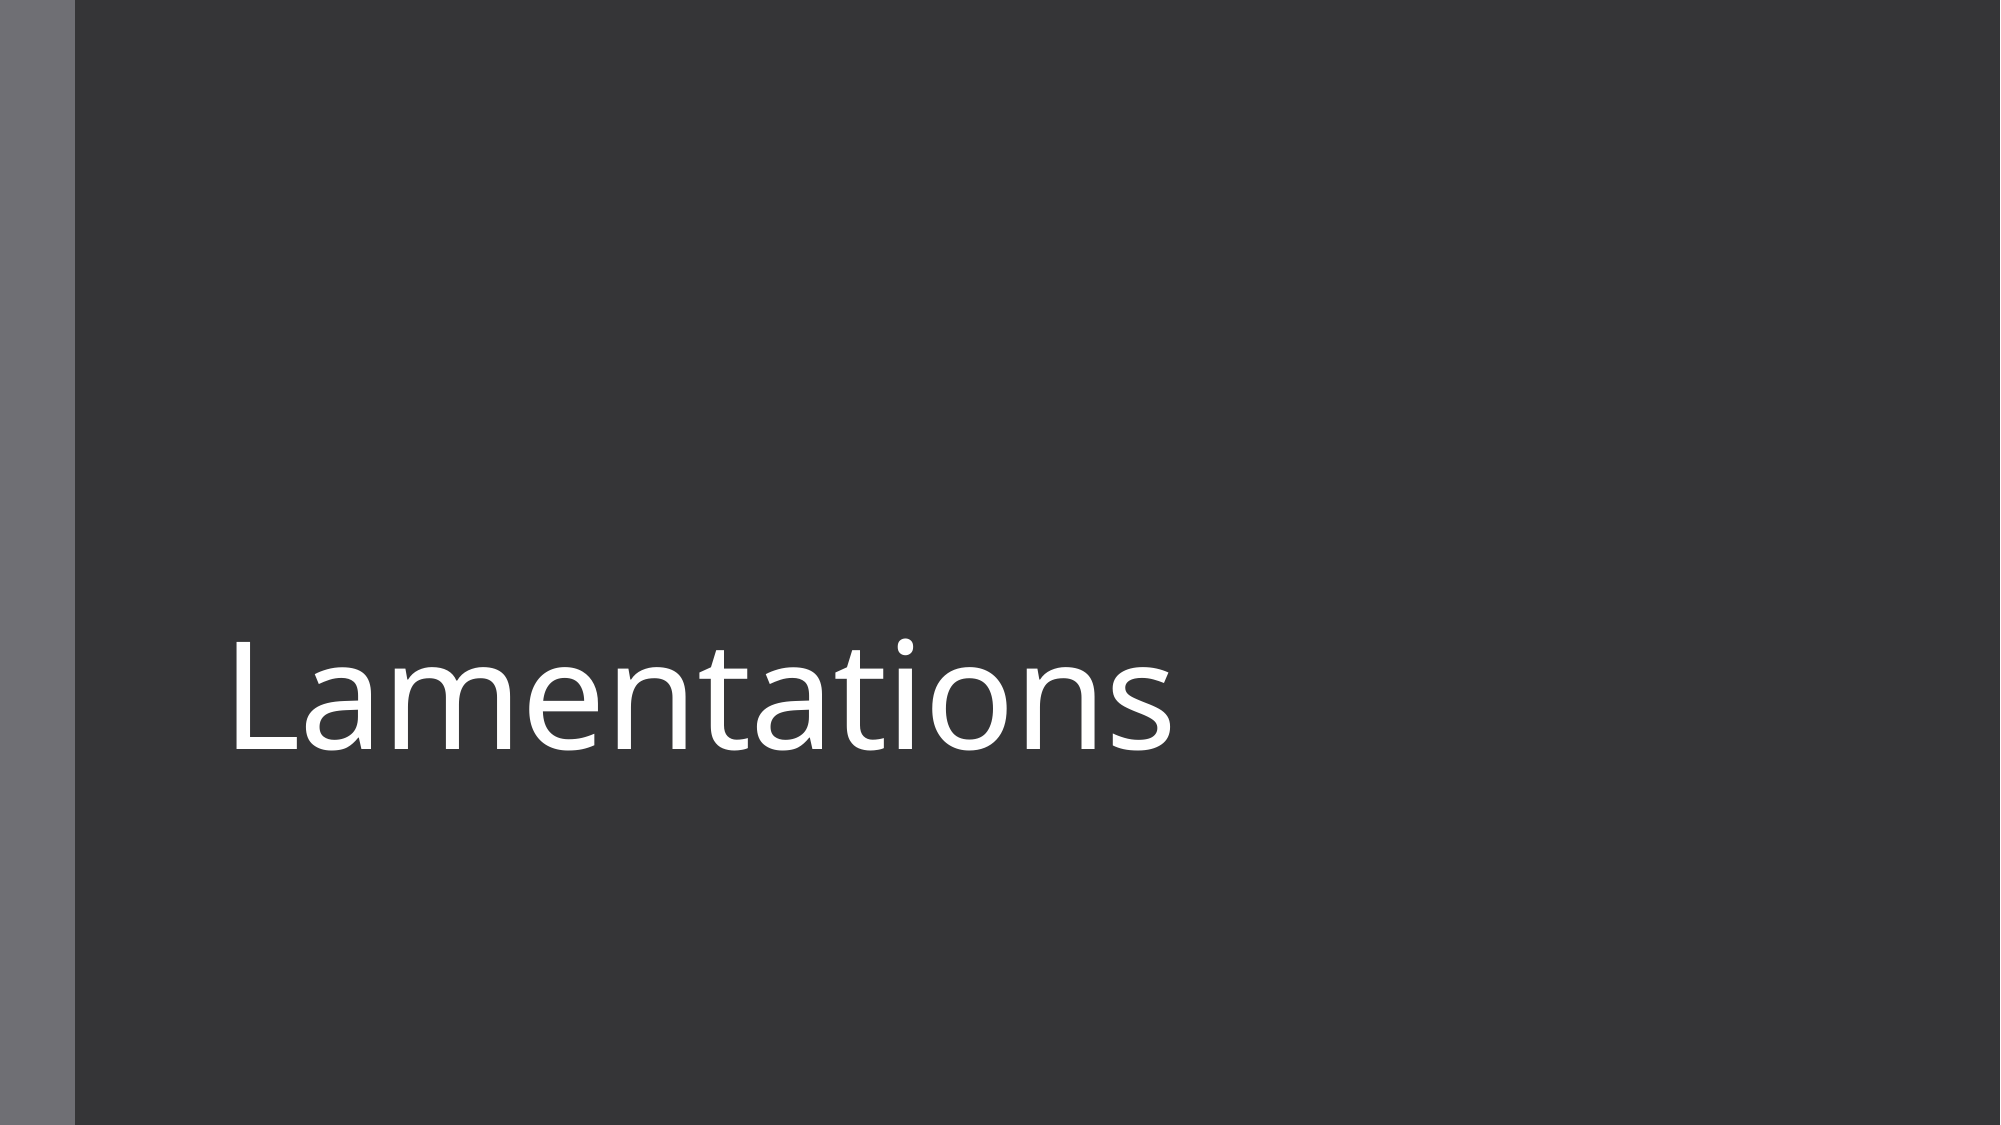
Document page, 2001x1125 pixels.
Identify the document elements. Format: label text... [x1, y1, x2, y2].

title Lamentations [206, 124, 1752, 788]
